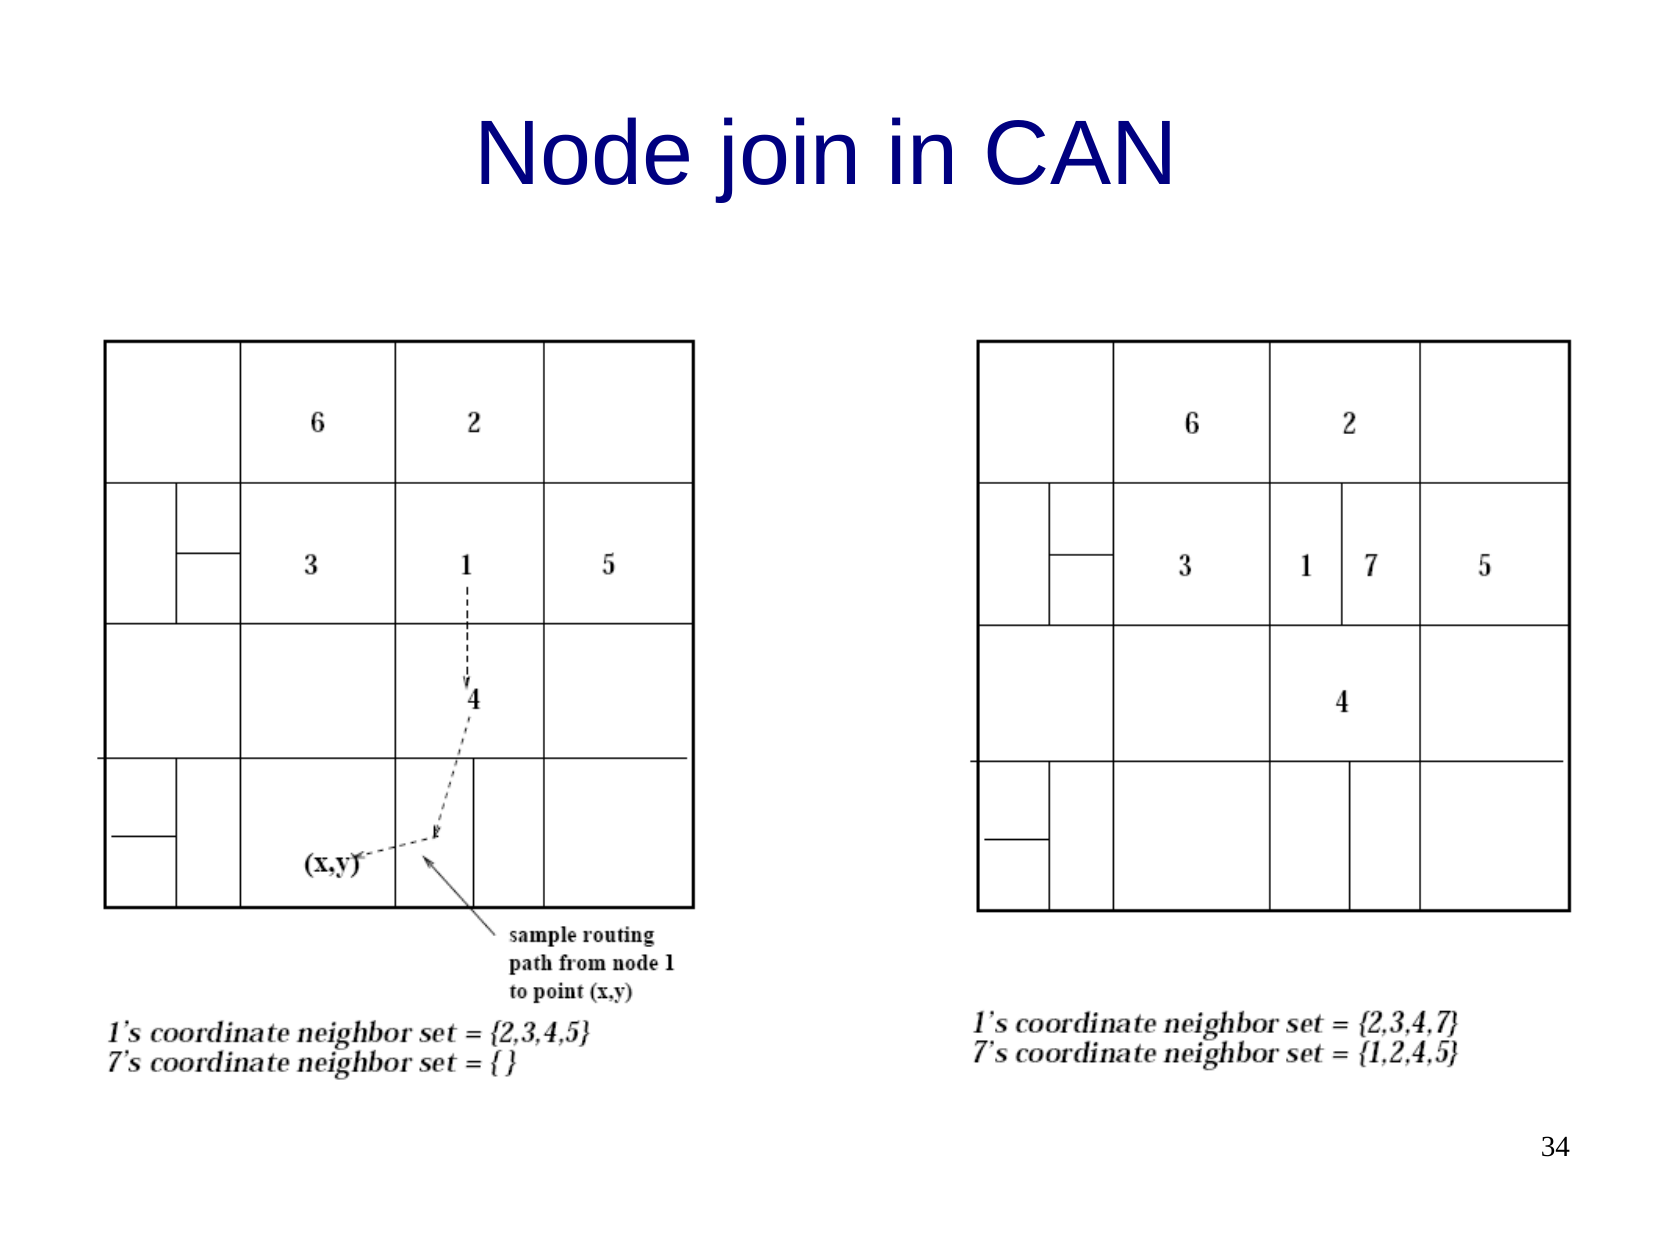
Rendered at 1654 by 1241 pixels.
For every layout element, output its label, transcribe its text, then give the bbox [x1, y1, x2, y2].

picture [96, 337, 1576, 1083]
title Node join in CAN [82, 49, 1571, 257]
